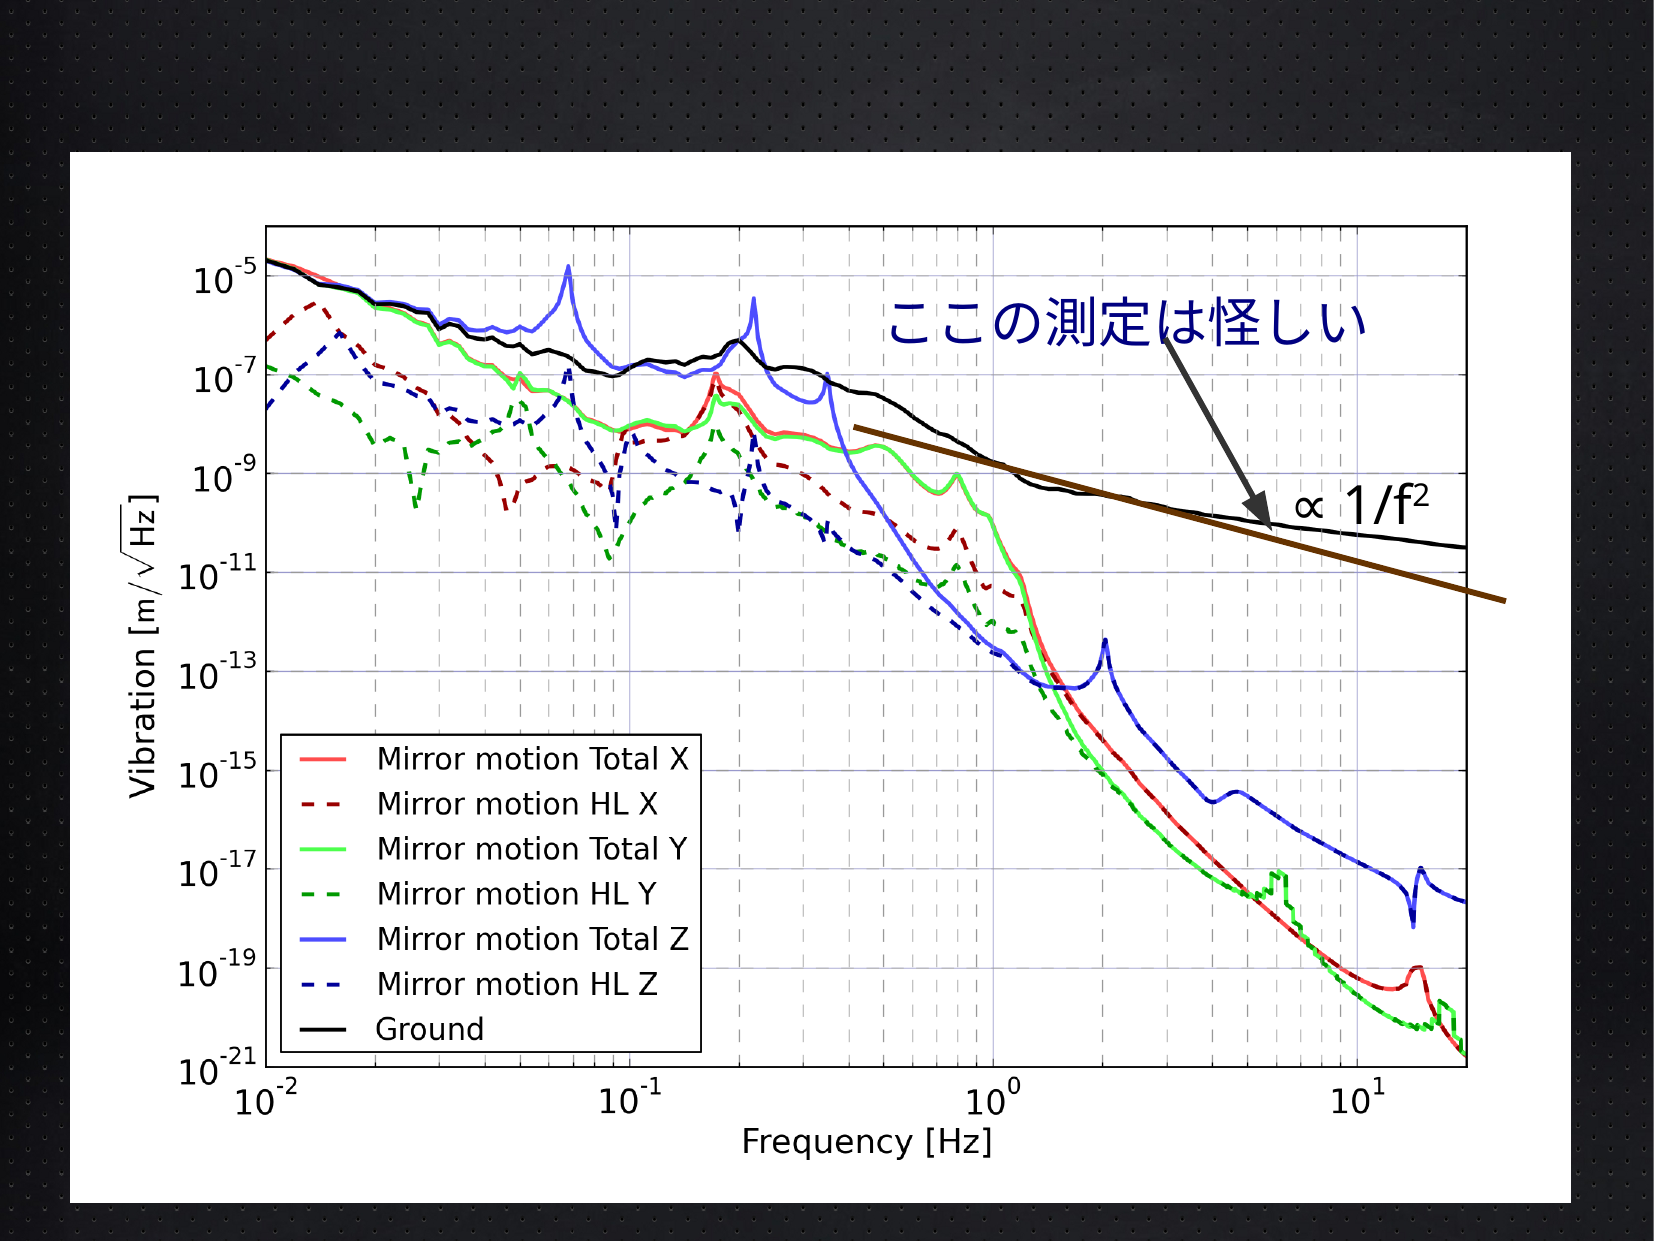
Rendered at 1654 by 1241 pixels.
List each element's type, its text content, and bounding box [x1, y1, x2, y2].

text_box ここの測定は怪しい [867, 271, 1348, 341]
picture [0, 0, 1654, 1241]
text_box ∝ 1/f2 [1275, 458, 1463, 529]
